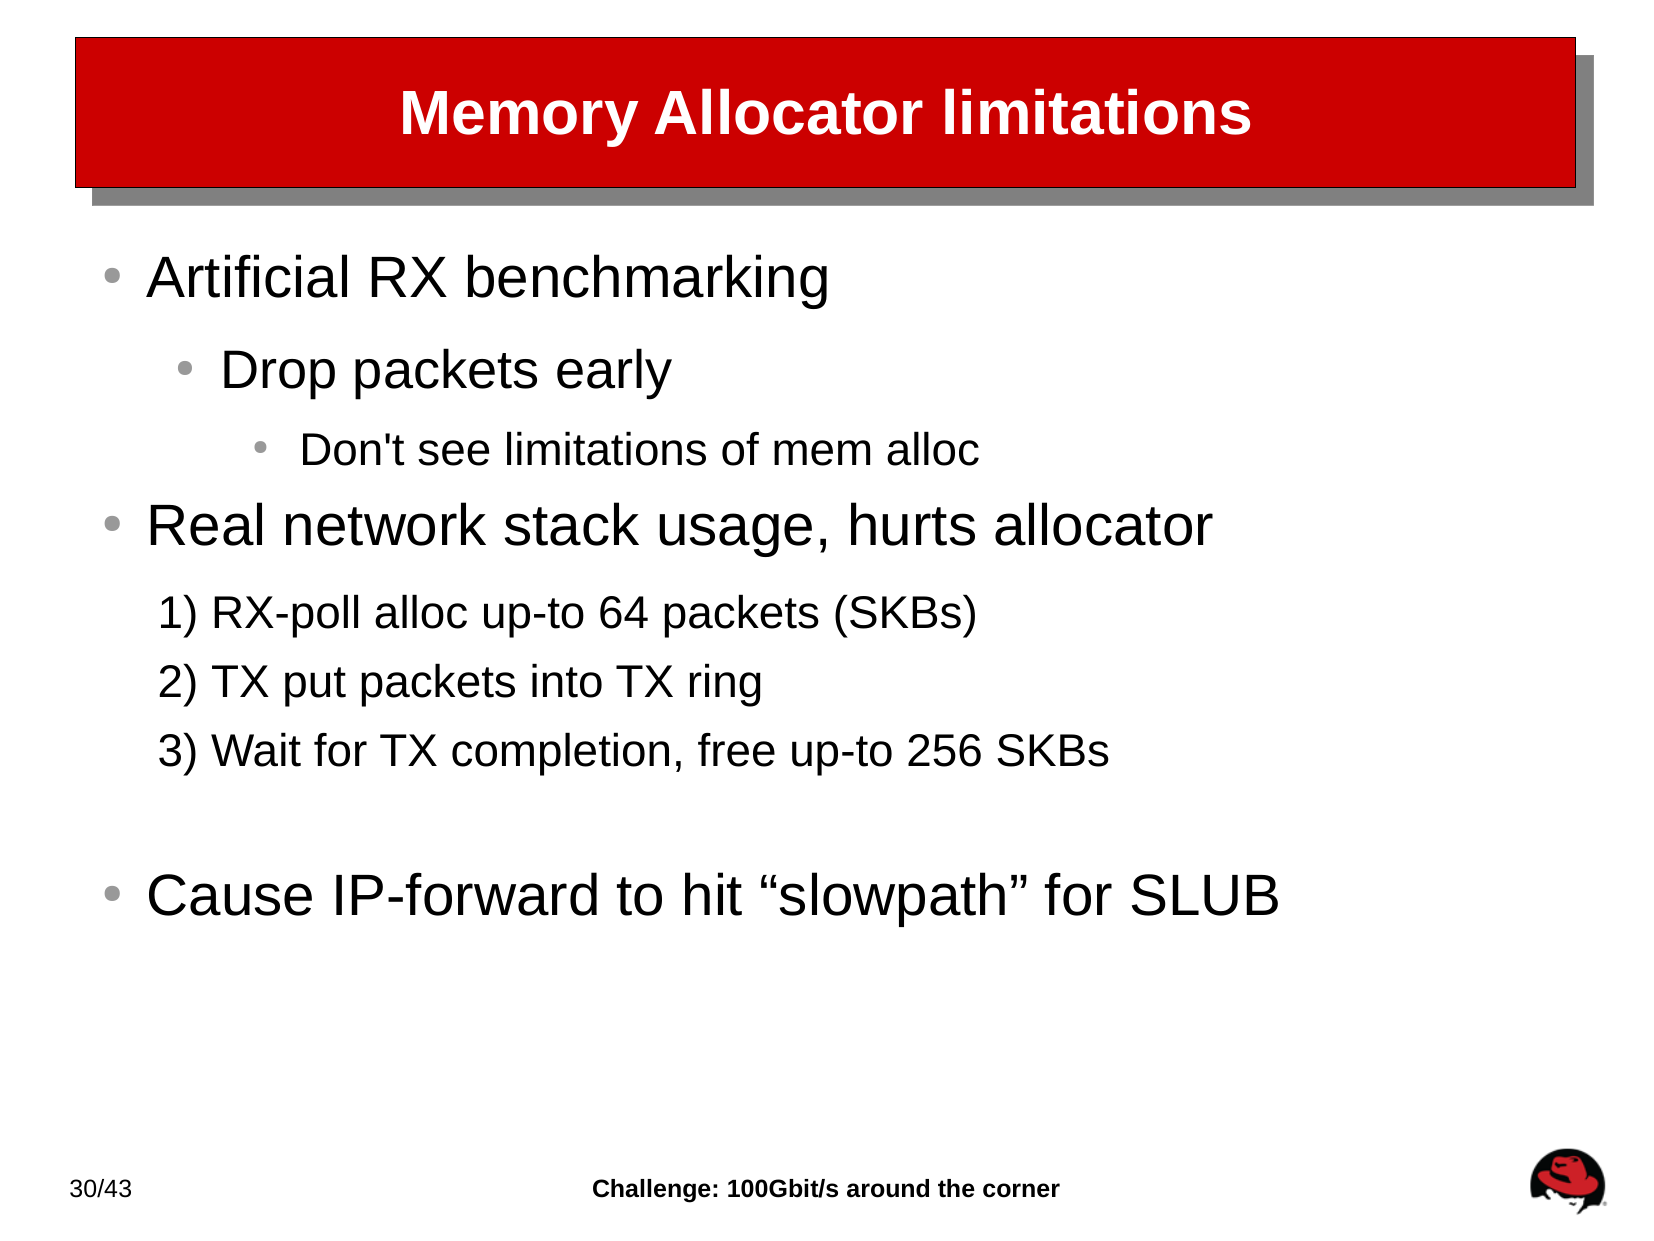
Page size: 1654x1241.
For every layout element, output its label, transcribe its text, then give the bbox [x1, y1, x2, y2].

picture [1529, 1146, 1613, 1224]
list Artificial RX benchmarking Drop packets early Don't see limitations of mem alloc Real network stack usage, hurts allocator RX-poll alloc up-to 64 packets (SKBs) TX put packets into TX ring Wait for TX completion, free up-to 256 SKBs Cause IP-forward to hit “slowpath” for SLUB [86, 244, 1576, 1039]
title Memory Allocator limitations [82, 37, 1571, 188]
